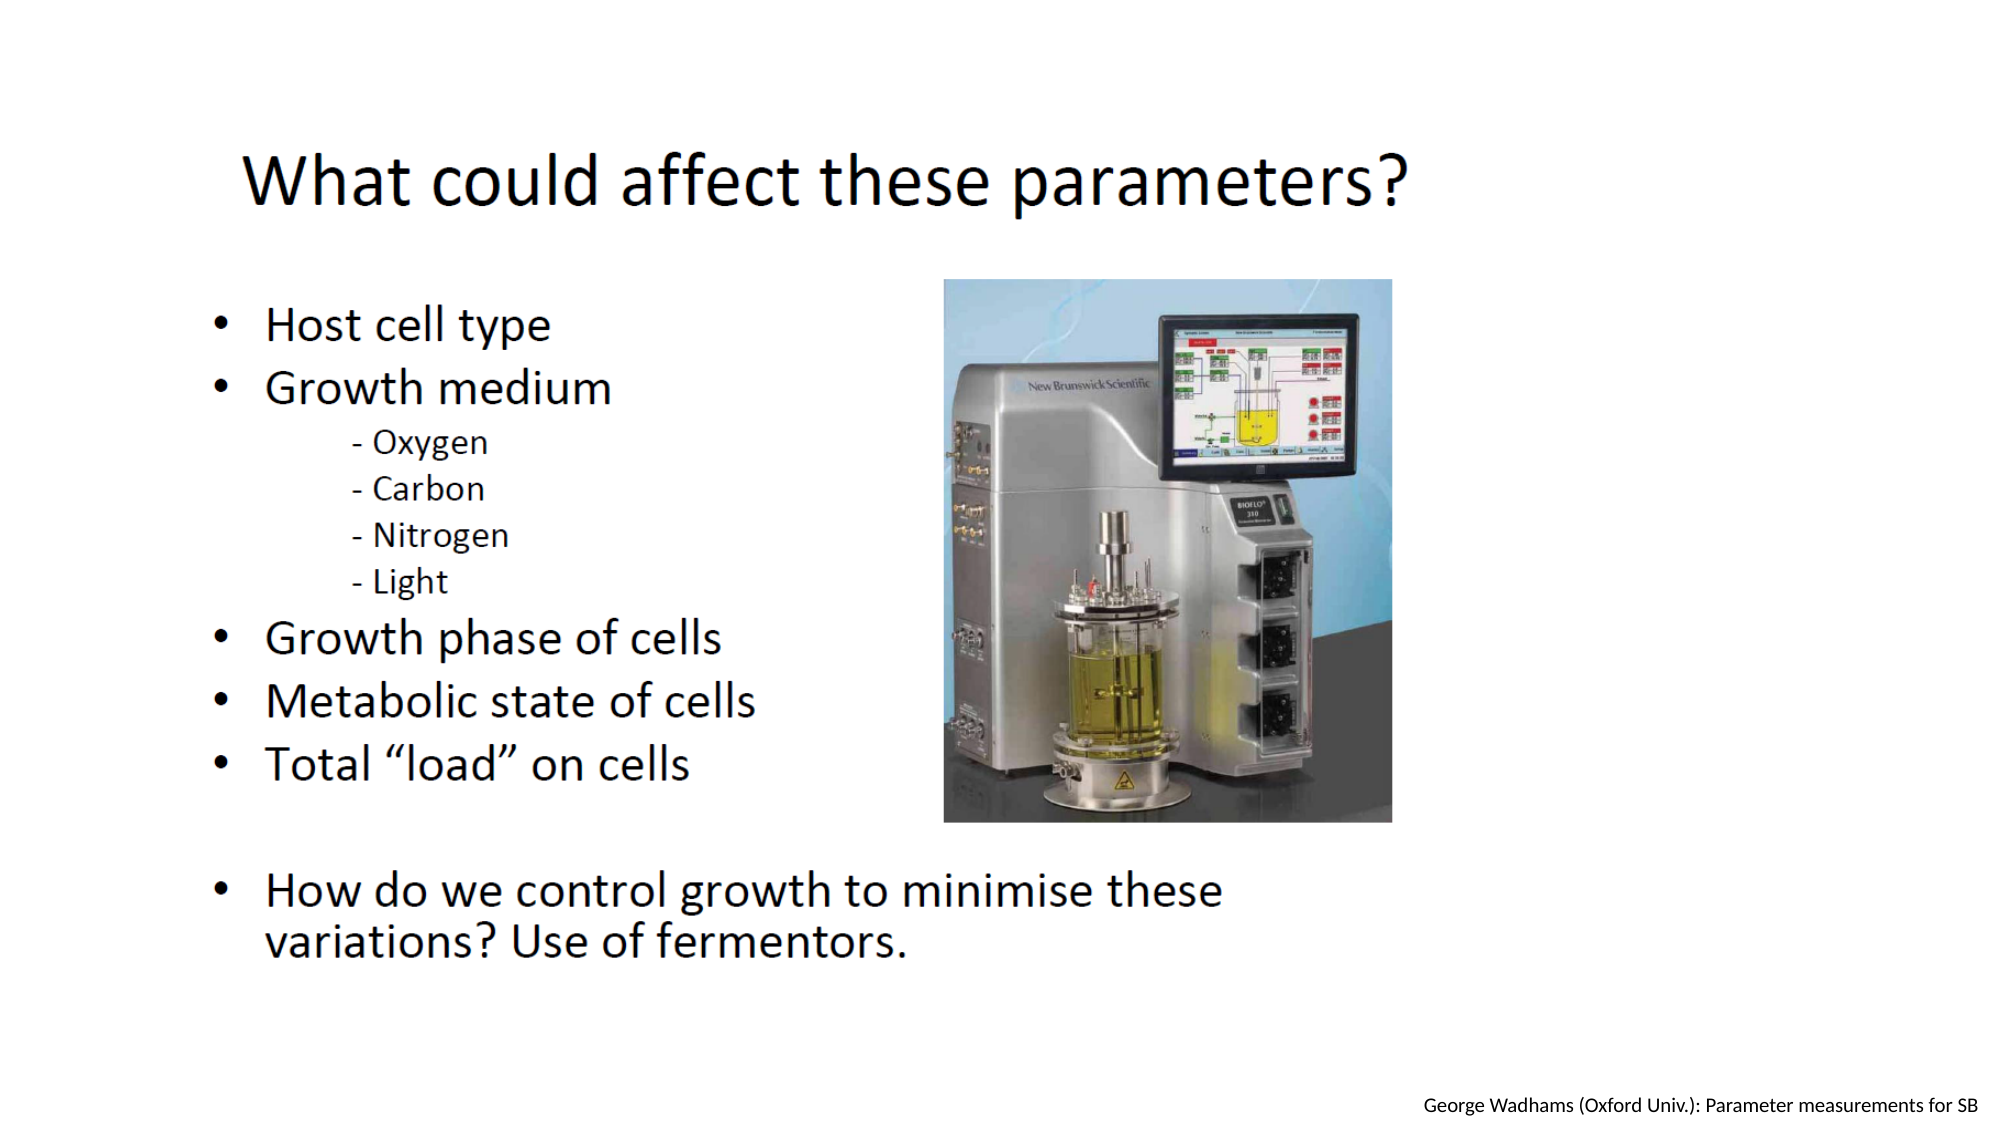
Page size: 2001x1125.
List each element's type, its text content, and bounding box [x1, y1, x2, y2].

picture [171, 112, 1432, 1001]
text_box George Wadhams (Oxford Univ.): Parameter measurements for SB [1409, 1084, 1994, 1125]
